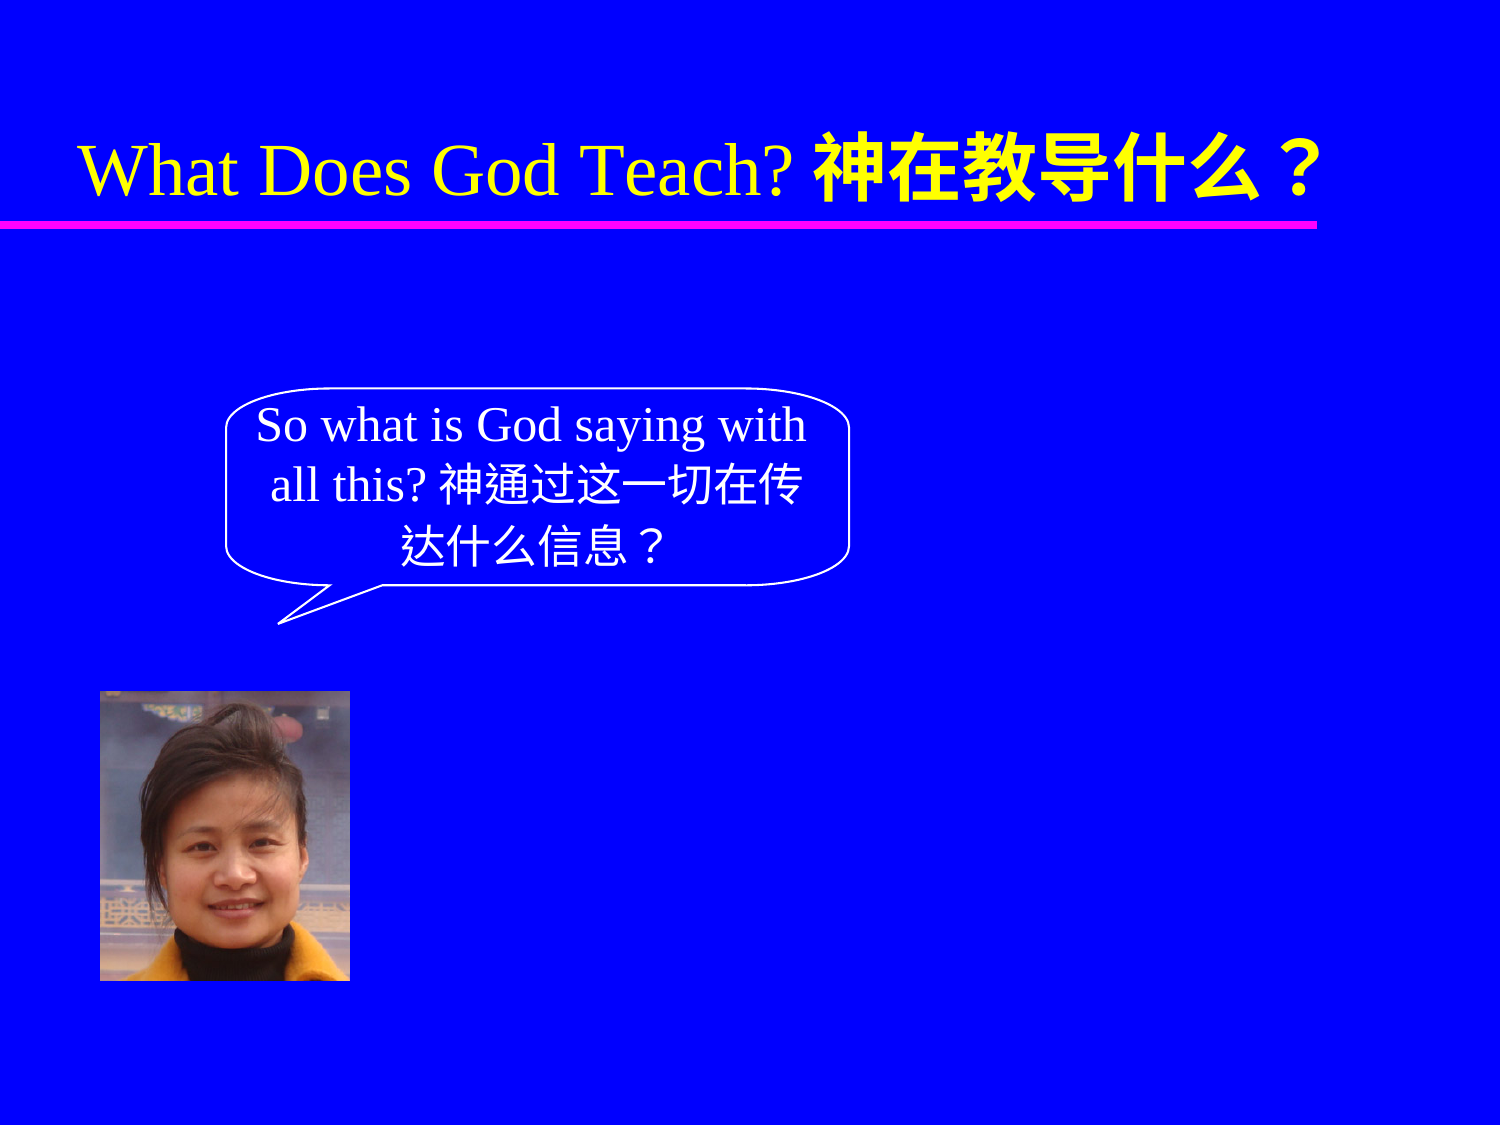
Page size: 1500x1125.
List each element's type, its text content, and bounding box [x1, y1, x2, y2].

title What Does God Teach?神在教导什么？ [62, 43, 1363, 225]
text_box So what is God saying with all this?神通过这一切在传 达什么信息？ [226, 388, 850, 624]
picture [100, 691, 350, 981]
